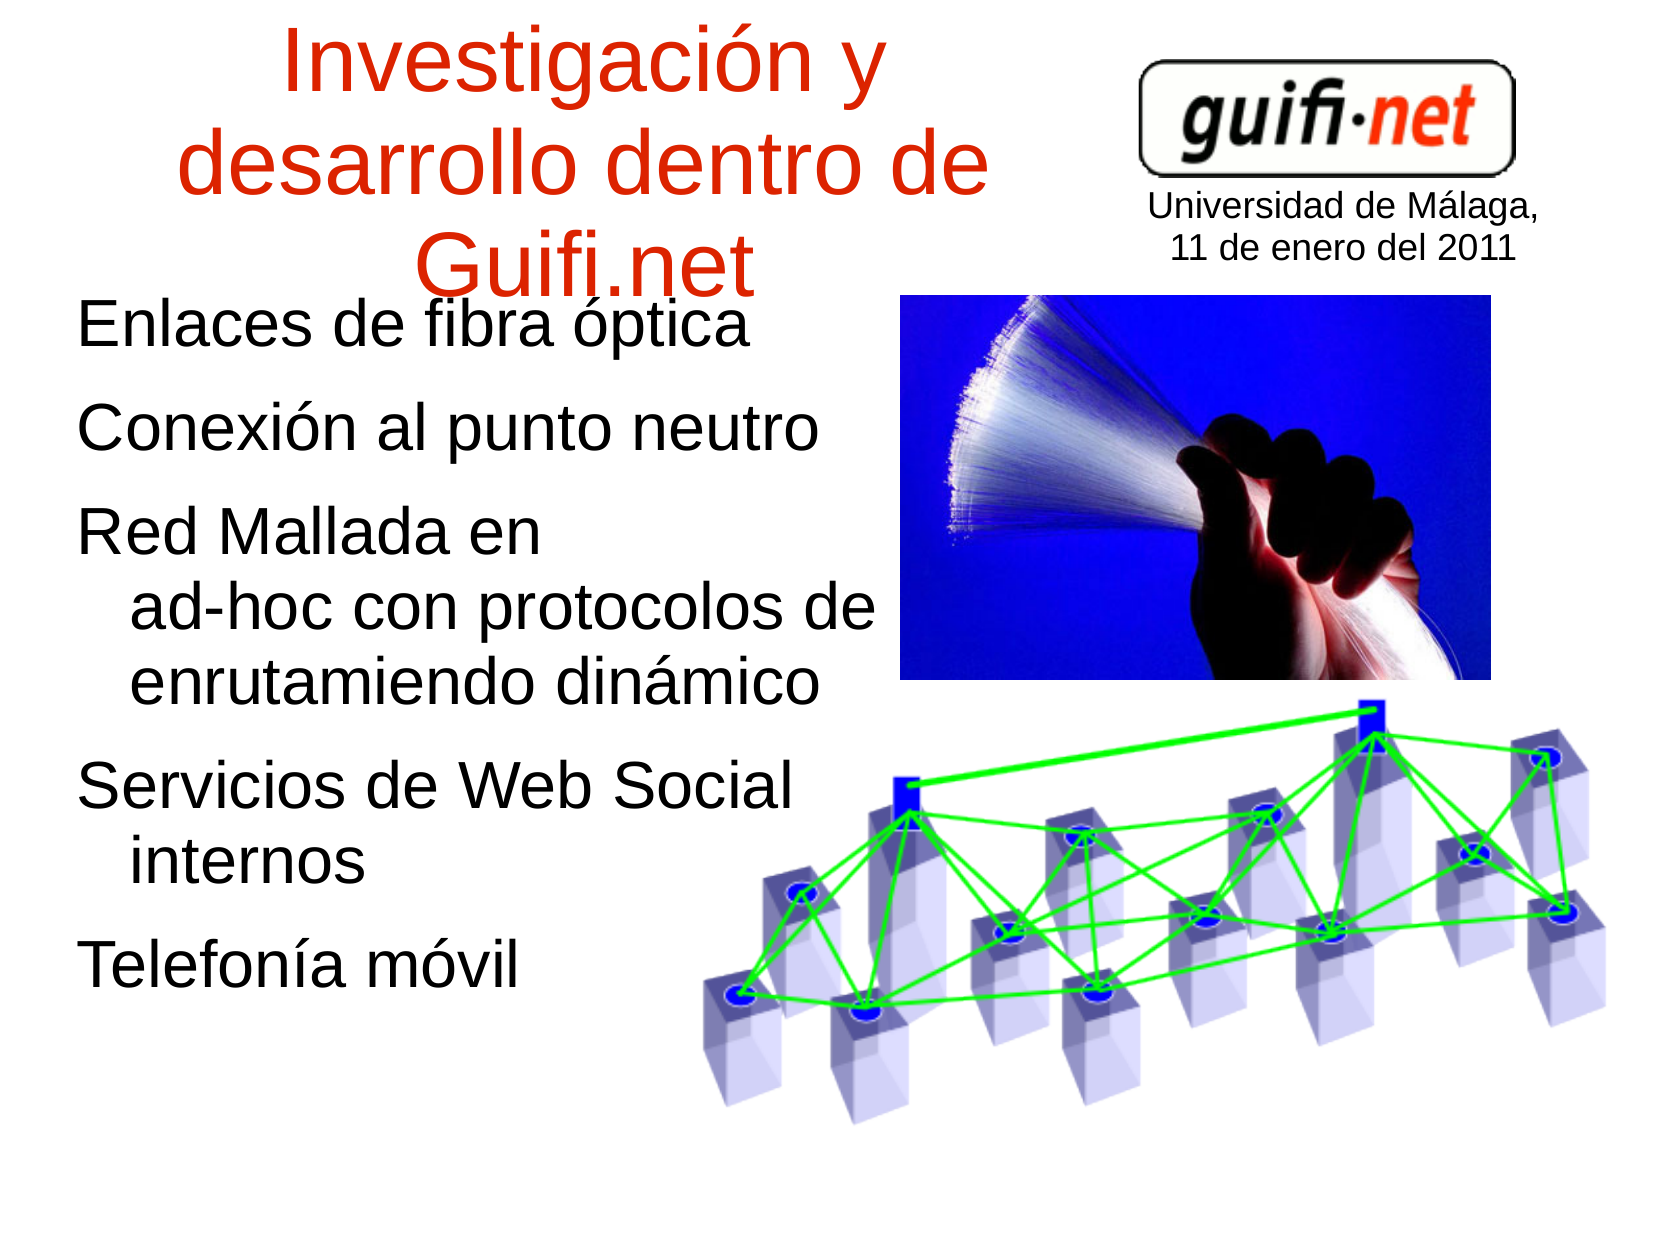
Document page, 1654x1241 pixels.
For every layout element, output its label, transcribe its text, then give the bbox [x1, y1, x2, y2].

picture [649, 295, 1654, 1241]
picture [1137, 59, 1516, 177]
text_box Universidad de Málaga, 11 de enero del 2011 [1033, 177, 1654, 277]
title Investigación y desarrollo dentro de Guifi.net [76, 8, 1093, 317]
list Enlaces de fibra óptica Conexión al punto neutro Red Mallada en ad-hoc con protocolos de enrutamiendo dinámico Servicios de Web Social internos Telefonía móvil [59, 285, 892, 1211]
